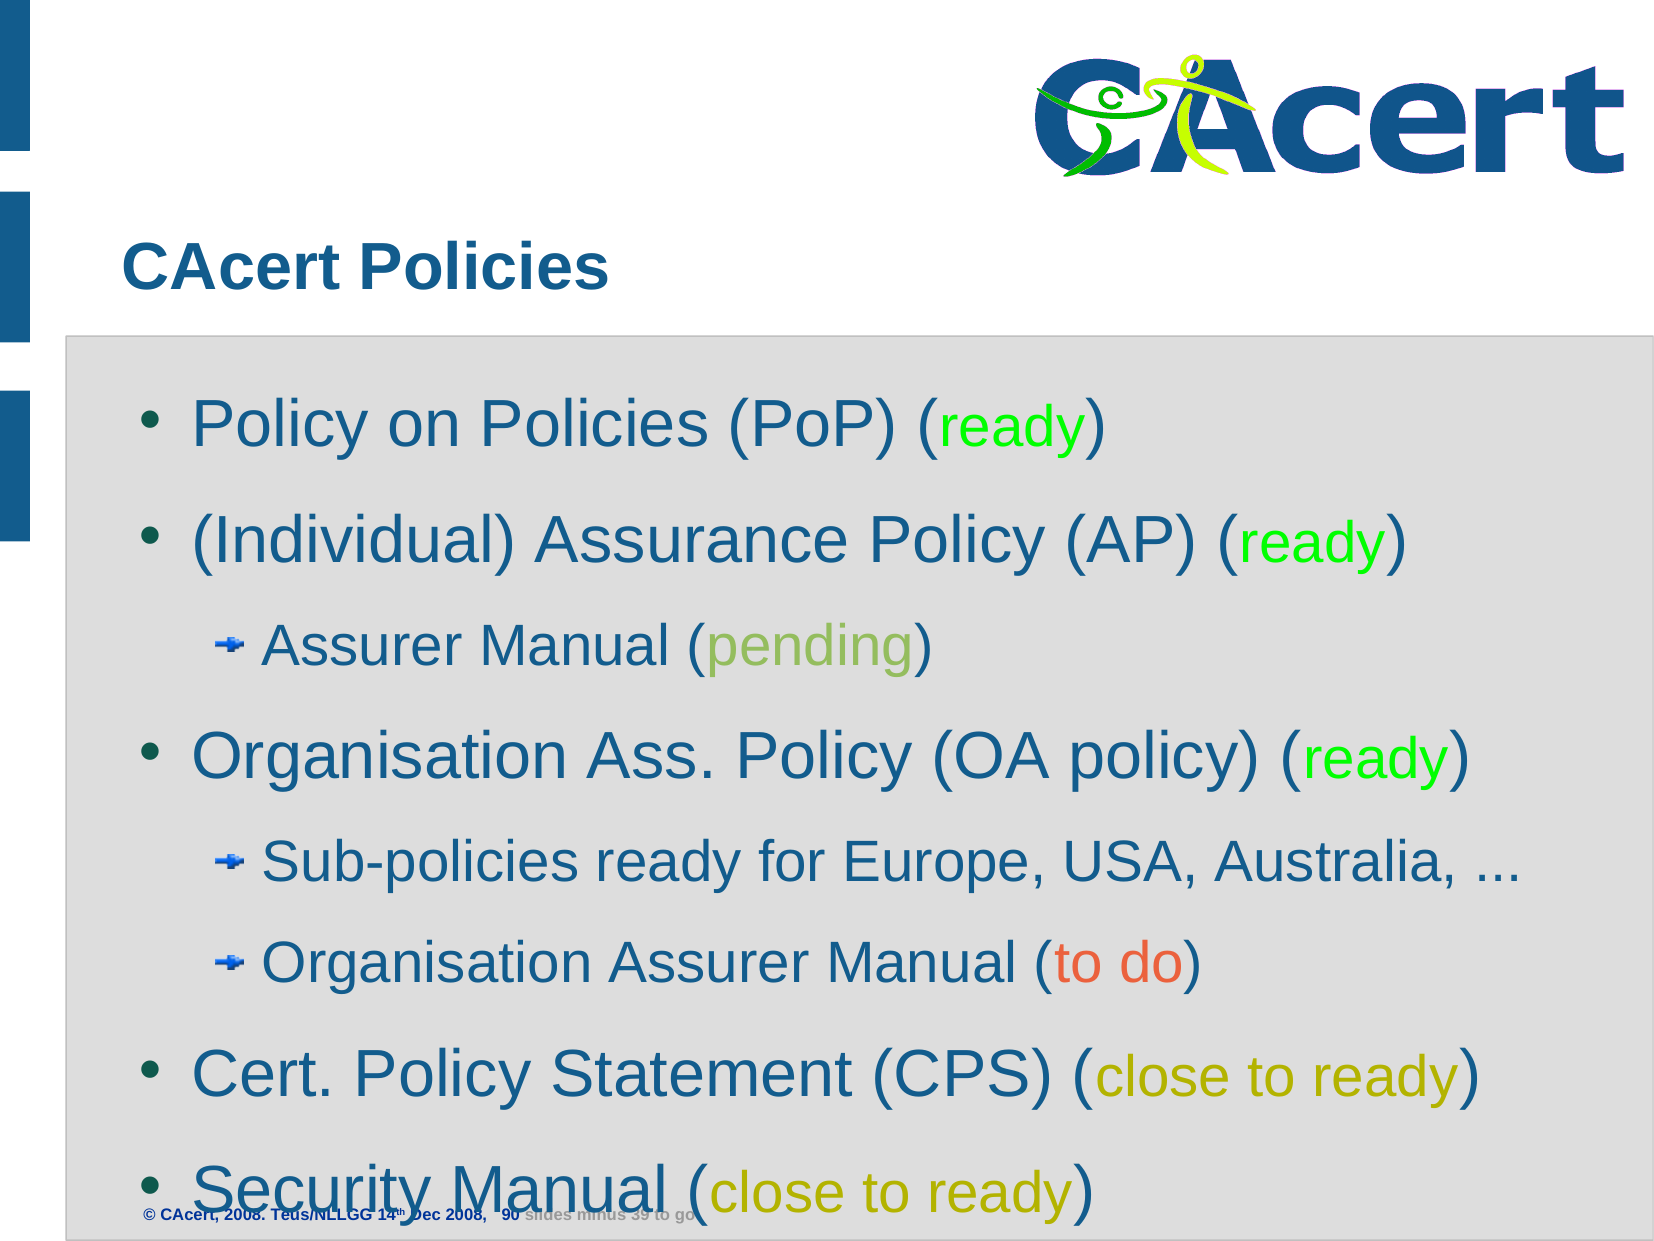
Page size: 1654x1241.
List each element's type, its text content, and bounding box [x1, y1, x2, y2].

list Policy on Policies (PoP) (ready) (Individual) Assurance Policy (AP) (ready) Assurer Manual (pending) Organisation Ass. Policy (OA policy) (ready) Sub-policies ready for Europe, USA, Australia, ... Organisation Assurer Manual (to do) Cert. Policy Statement (CPS) (close to ready) Security Manual (close to ready) [121, 344, 1594, 1238]
title CAcert Policies [121, 177, 1533, 315]
picture [1033, 53, 1625, 178]
